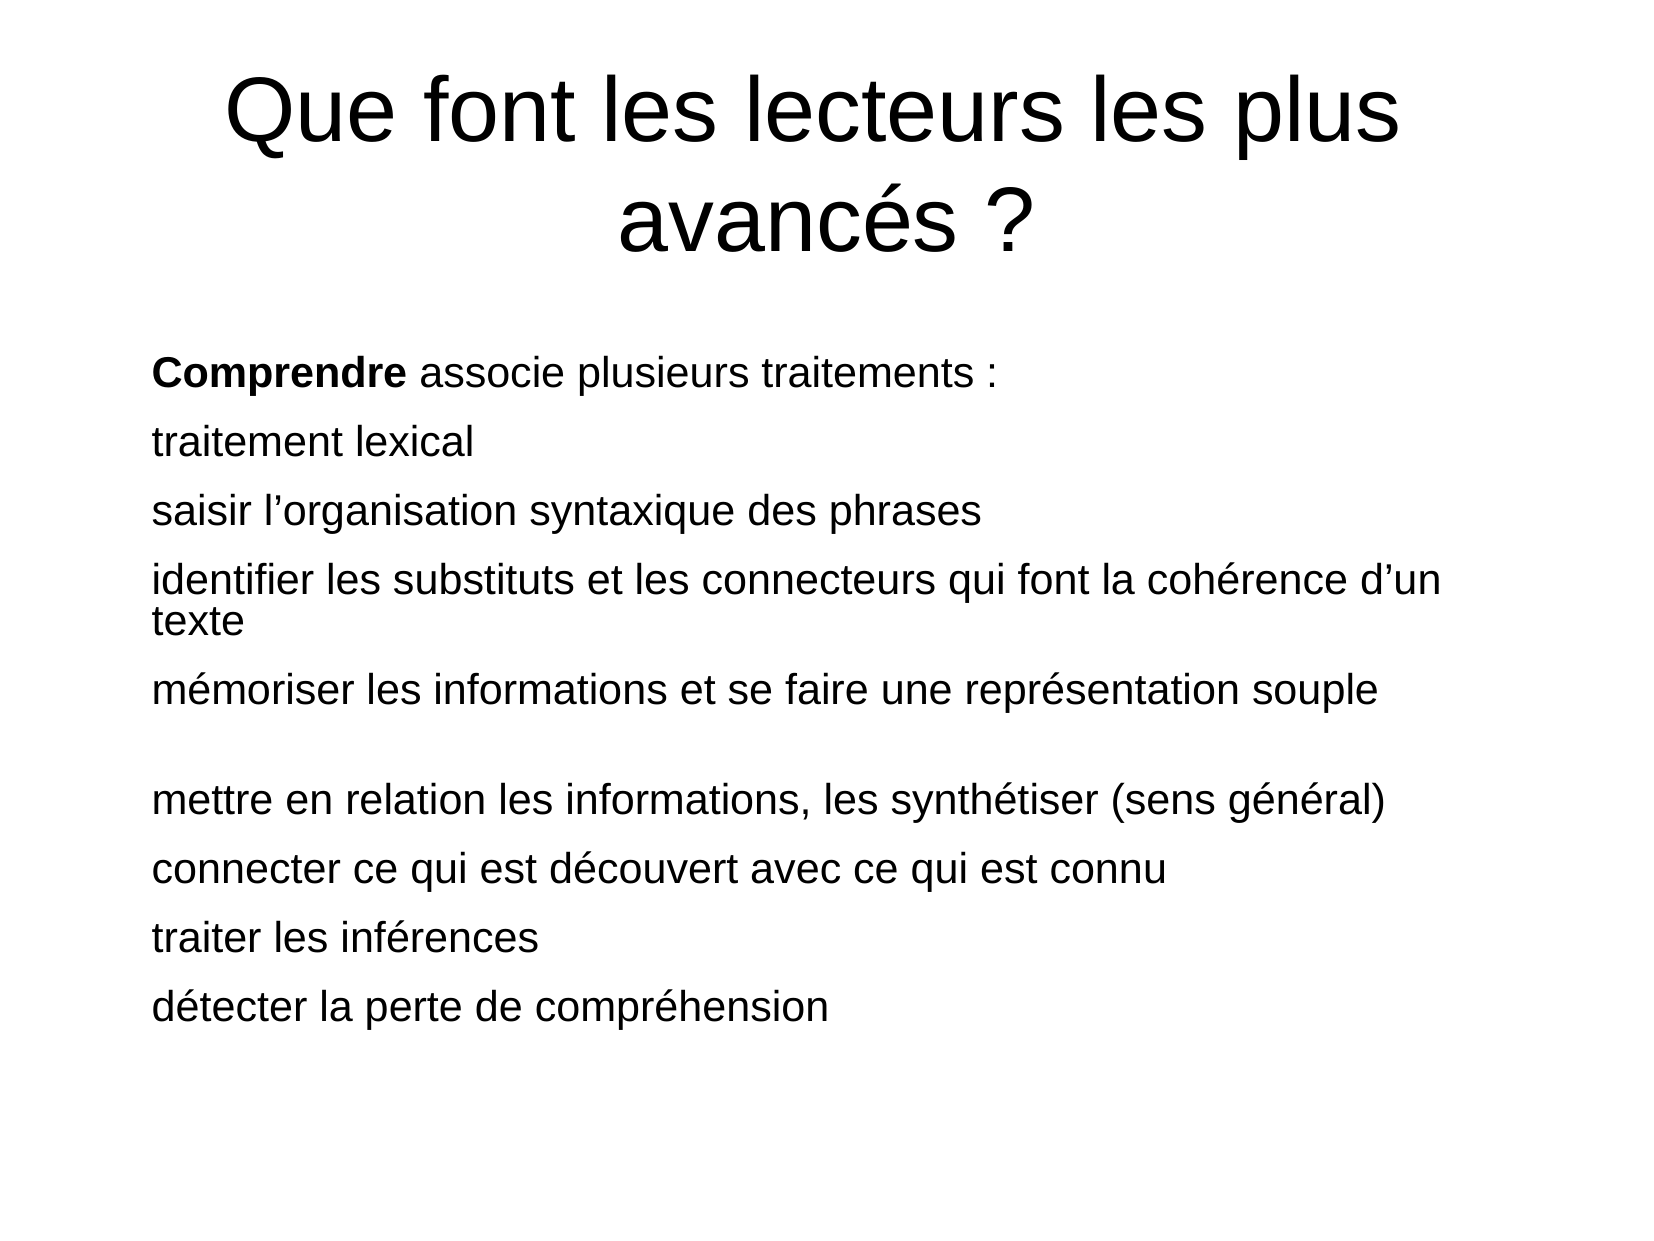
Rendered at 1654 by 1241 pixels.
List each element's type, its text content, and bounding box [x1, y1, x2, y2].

title Que font les lecteurs les plus avancés ? [82, 49, 1571, 257]
list Comprendre associe plusieurs traitements : traitement lexical saisir l’organisation syntaxique des phrases identifier les substituts et les connecteurs qui font la cohérence d’un texte mémoriser les informations et se faire une représentation souple mettre en relation les informations, les synthétiser (sens général) connecter ce qui est découvert avec ce qui est connu traiter les inférences détecter la perte de compréhension [151, 354, 1530, 1041]
